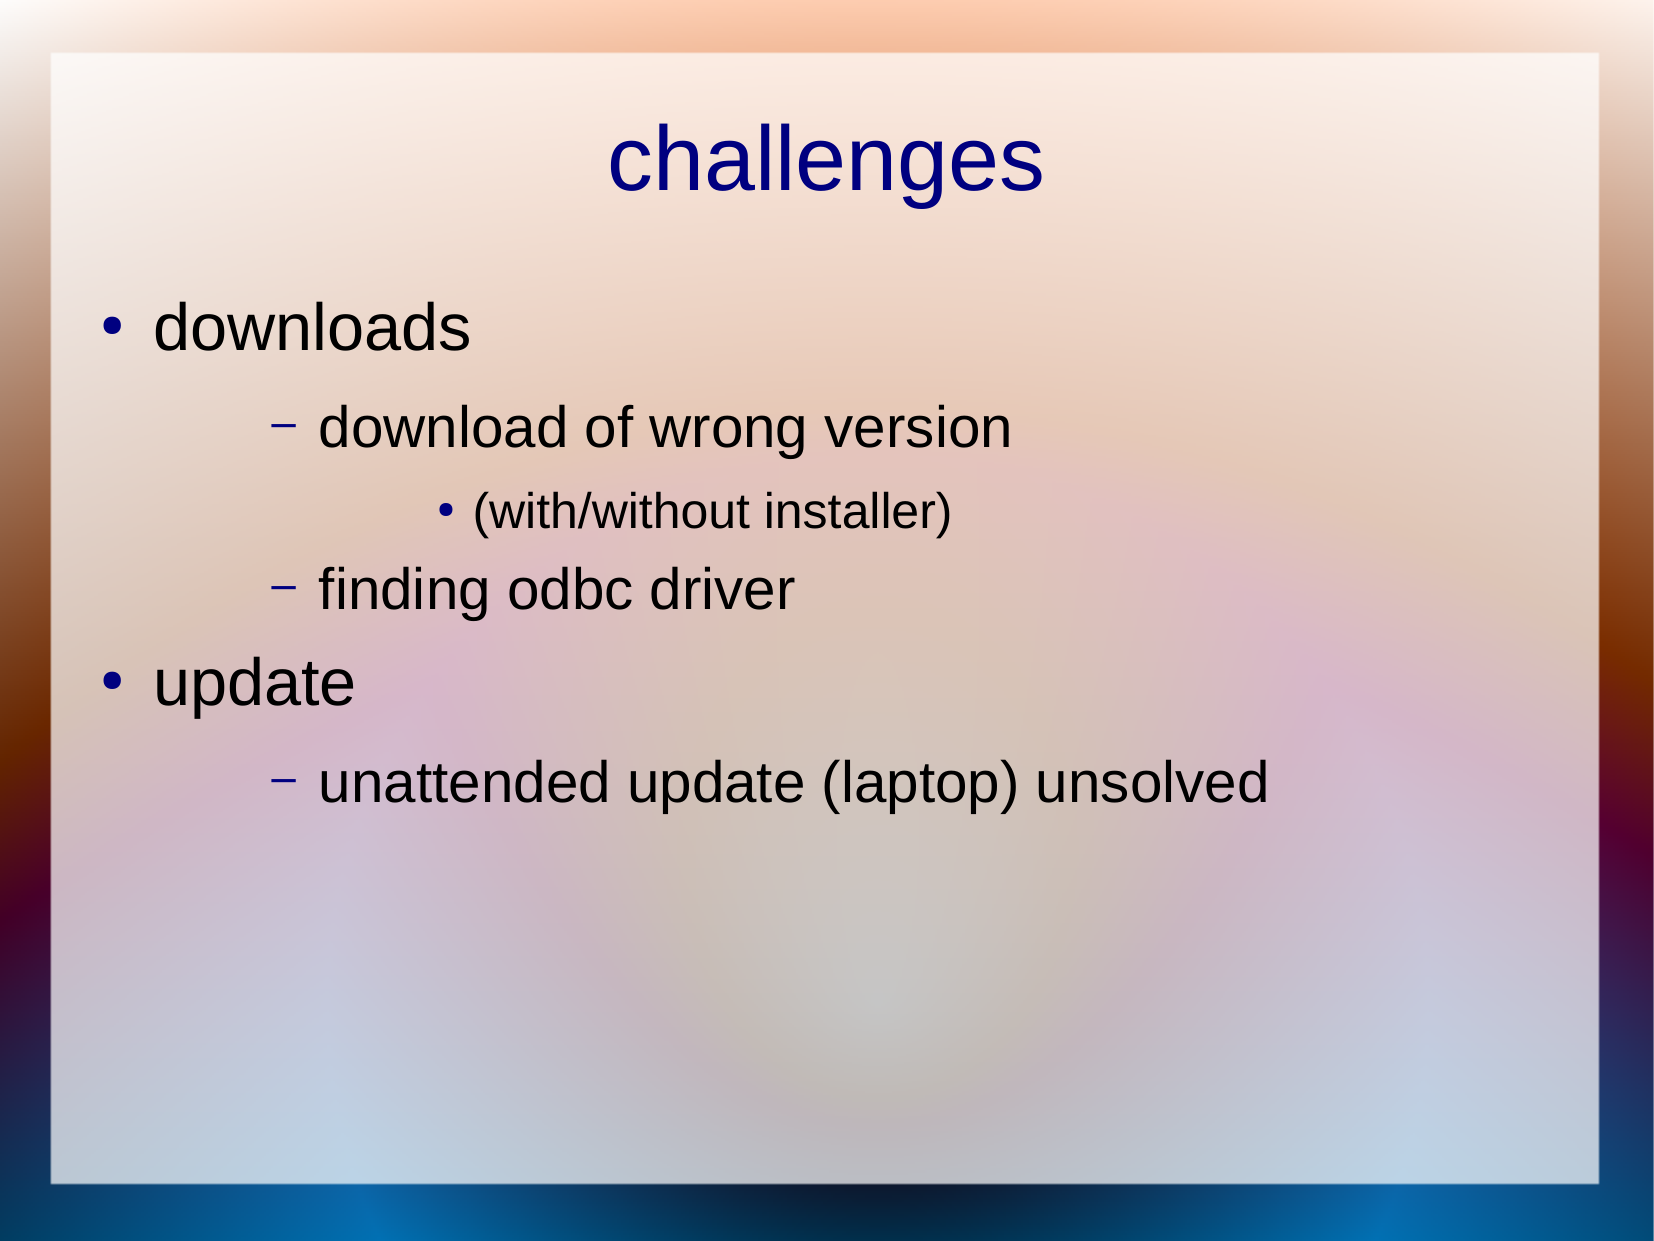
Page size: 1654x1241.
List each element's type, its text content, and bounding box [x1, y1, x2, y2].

title challenges [82, 62, 1571, 256]
list downloads download of wrong version (with/without installer) finding odbc driver update unattended update (laptop) unsolved [82, 290, 1571, 1168]
picture [0, 0, 1654, 1241]
